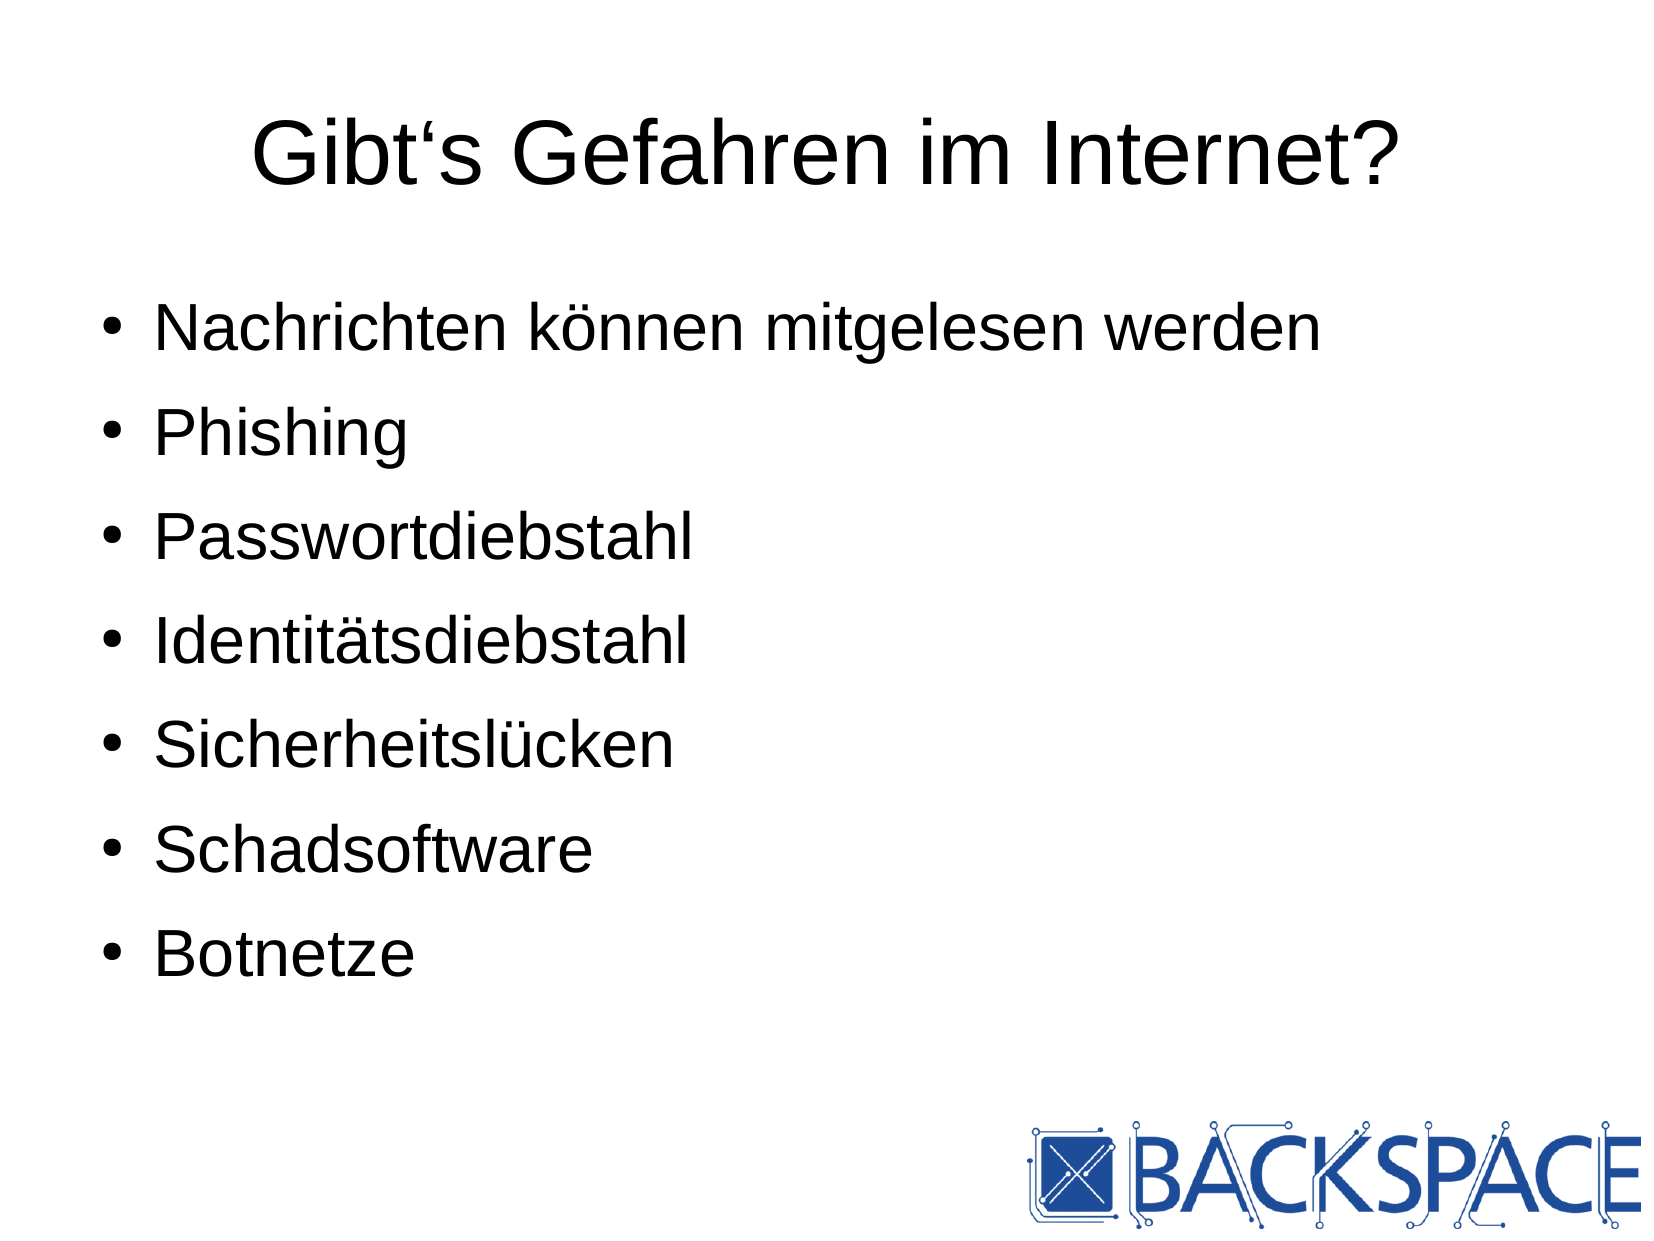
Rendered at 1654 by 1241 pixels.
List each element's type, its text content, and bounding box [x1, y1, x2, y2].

picture [1027, 1121, 1641, 1229]
title Gibt‘s Gefahren im Internet? [82, 49, 1571, 257]
list Nachrichten können mitgelesen werden Phishing Passwortdiebstahl Identitätsdiebstahl Sicherheitslücken Schadsoftware Botnetze [82, 290, 1538, 1010]
